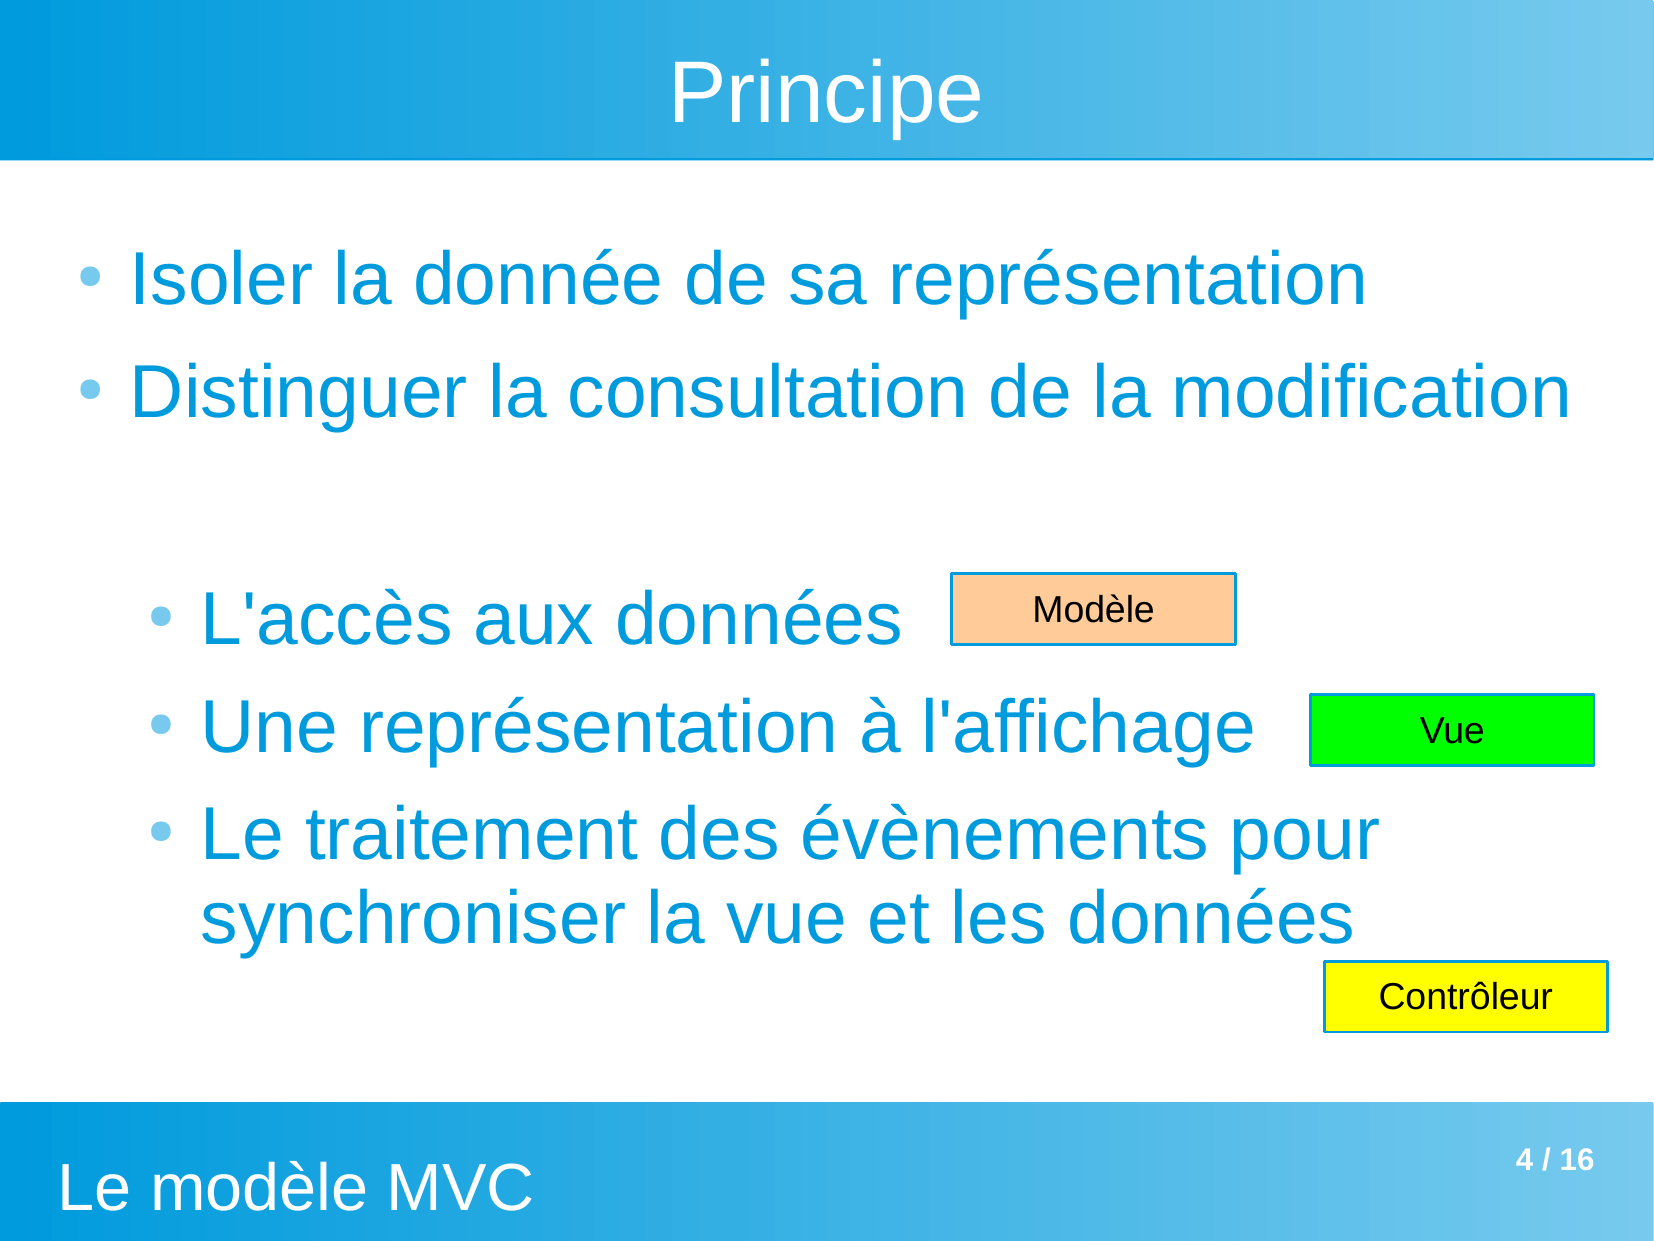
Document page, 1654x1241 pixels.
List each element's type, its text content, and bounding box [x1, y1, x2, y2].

title Principe [59, 39, 1595, 144]
text_box Vue [1310, 694, 1595, 766]
text_box Contrôleur [1324, 961, 1608, 1032]
list Isoler la donnée de sa représentation Distinguer la consultation de la modification L'accès aux données Une représentation à l'affichage Le traitement des évènements pour synchroniser la vue et les données [59, 236, 1595, 1024]
text_box Modèle [951, 573, 1236, 645]
